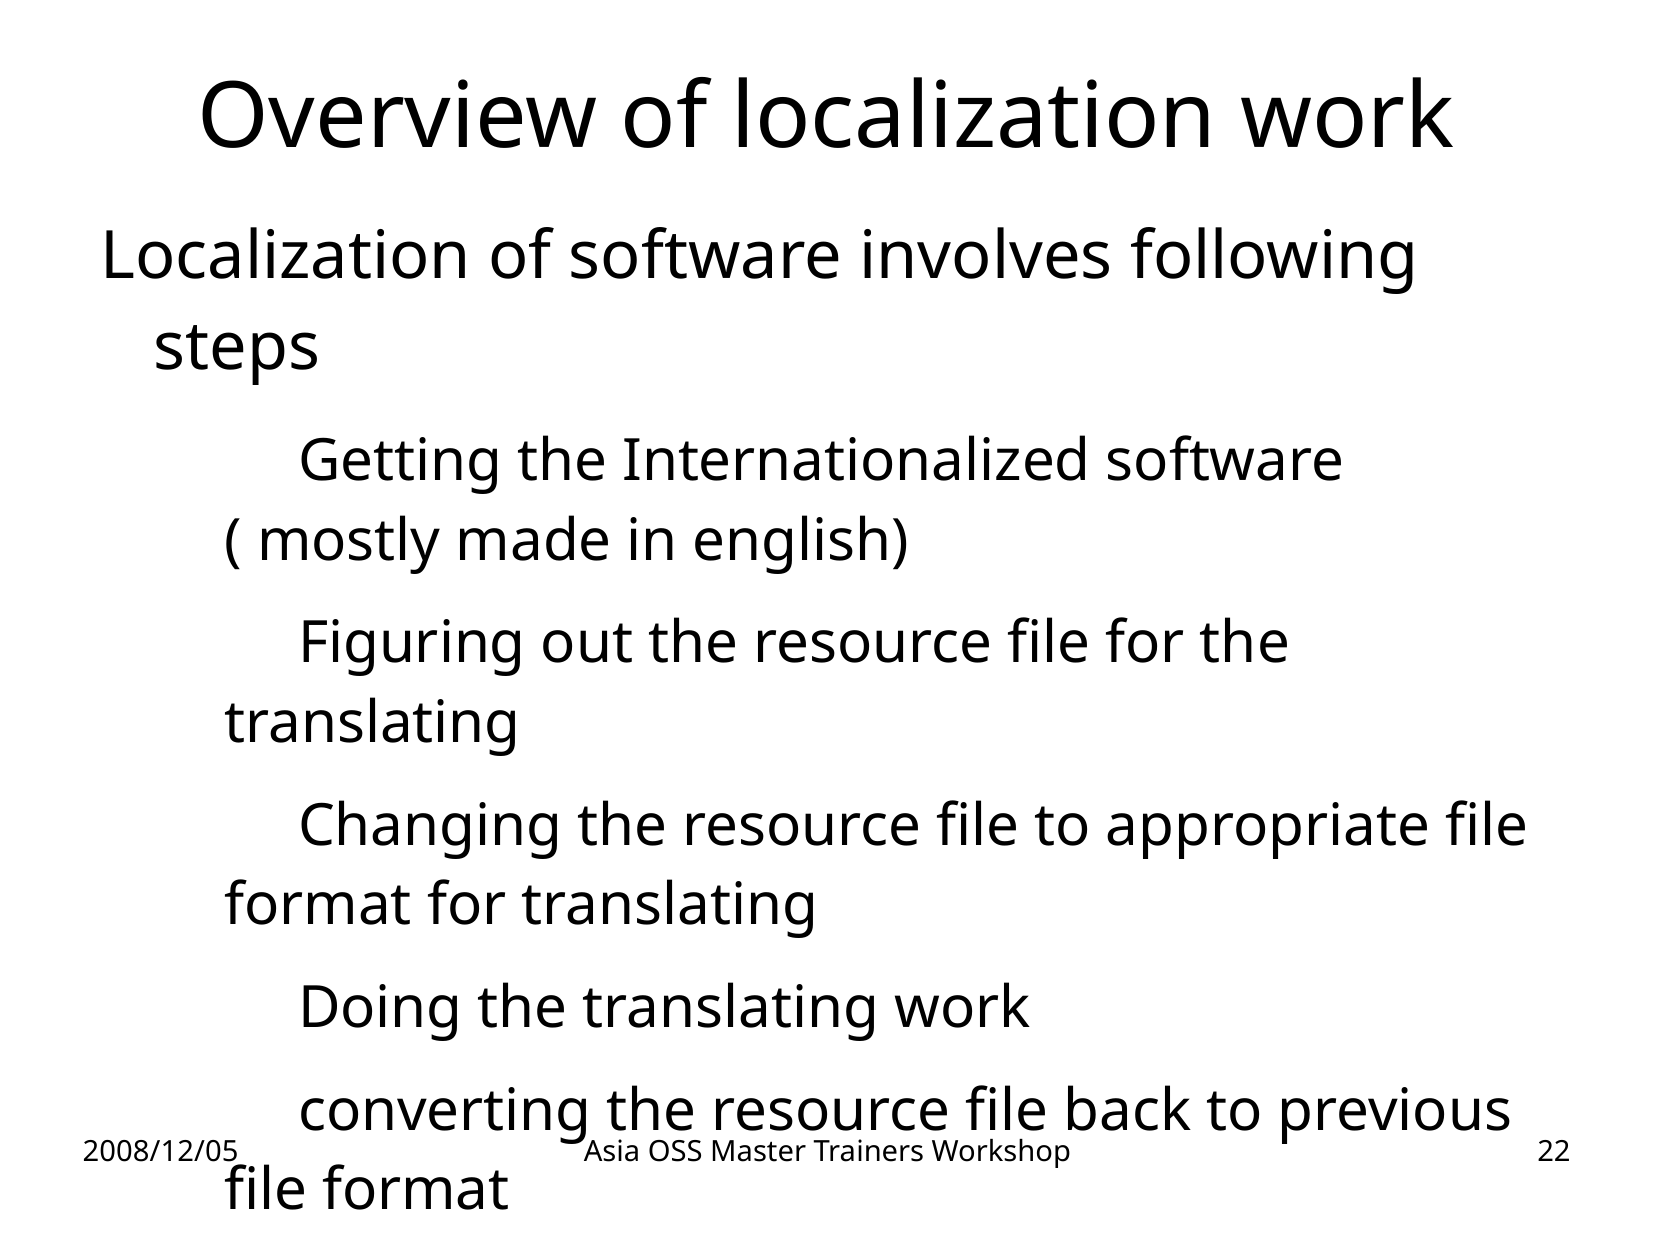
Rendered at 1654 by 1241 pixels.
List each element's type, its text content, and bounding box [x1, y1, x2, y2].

title Overview of localization work [82, 8, 1571, 207]
list Localization of software involves following steps Getting the Internationalized software ( mostly made in english) Figuring out the resource file for the translating Changing the resource file to appropriate file format for translating Doing the translating work converting the resource file back to previous file format [82, 207, 1571, 1041]
